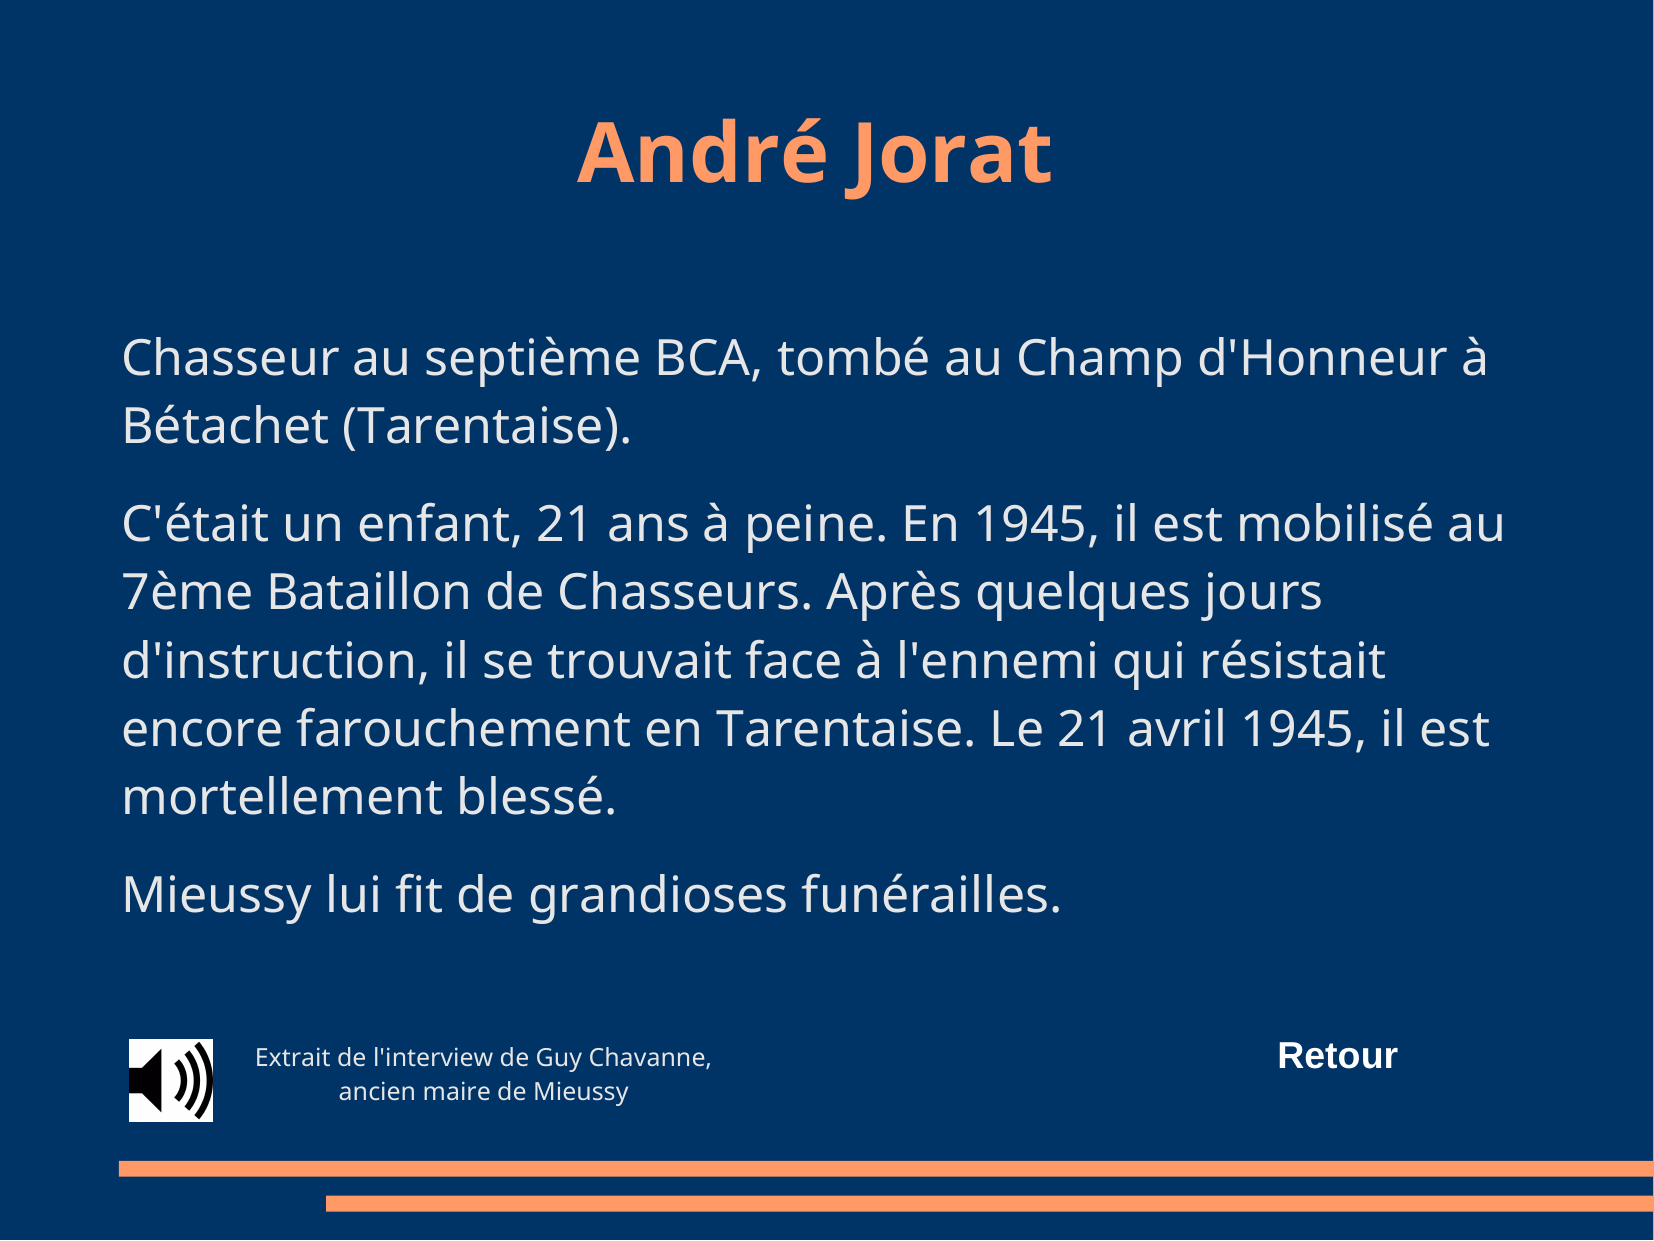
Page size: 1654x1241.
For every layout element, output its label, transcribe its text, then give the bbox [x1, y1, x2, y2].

title André Jorat [121, 46, 1534, 254]
text_box Extrait de l'interview de Guy Chavanne, ancien maire de Mieussy [164, 1039, 733, 1132]
list Chasseur au septième BCA, tombé au Champ d'Honneur à Bétachet (Tarentaise). C'était un enfant, 21 ans à peine. En 1945, il est mobilisé au 7ème Bataillon de Chasseurs. Après quelques jours d'instruction, il se trouvait face à l'ennemi qui résistait encore farouchement en Tarentaise. Le 21 avril 1945, il est mortellement blessé. Mieussy lui fit de grandioses funérailles. [121, 322, 1561, 1132]
text_box Retour [1240, 1027, 1436, 1099]
picture [129, 1039, 164, 1122]
